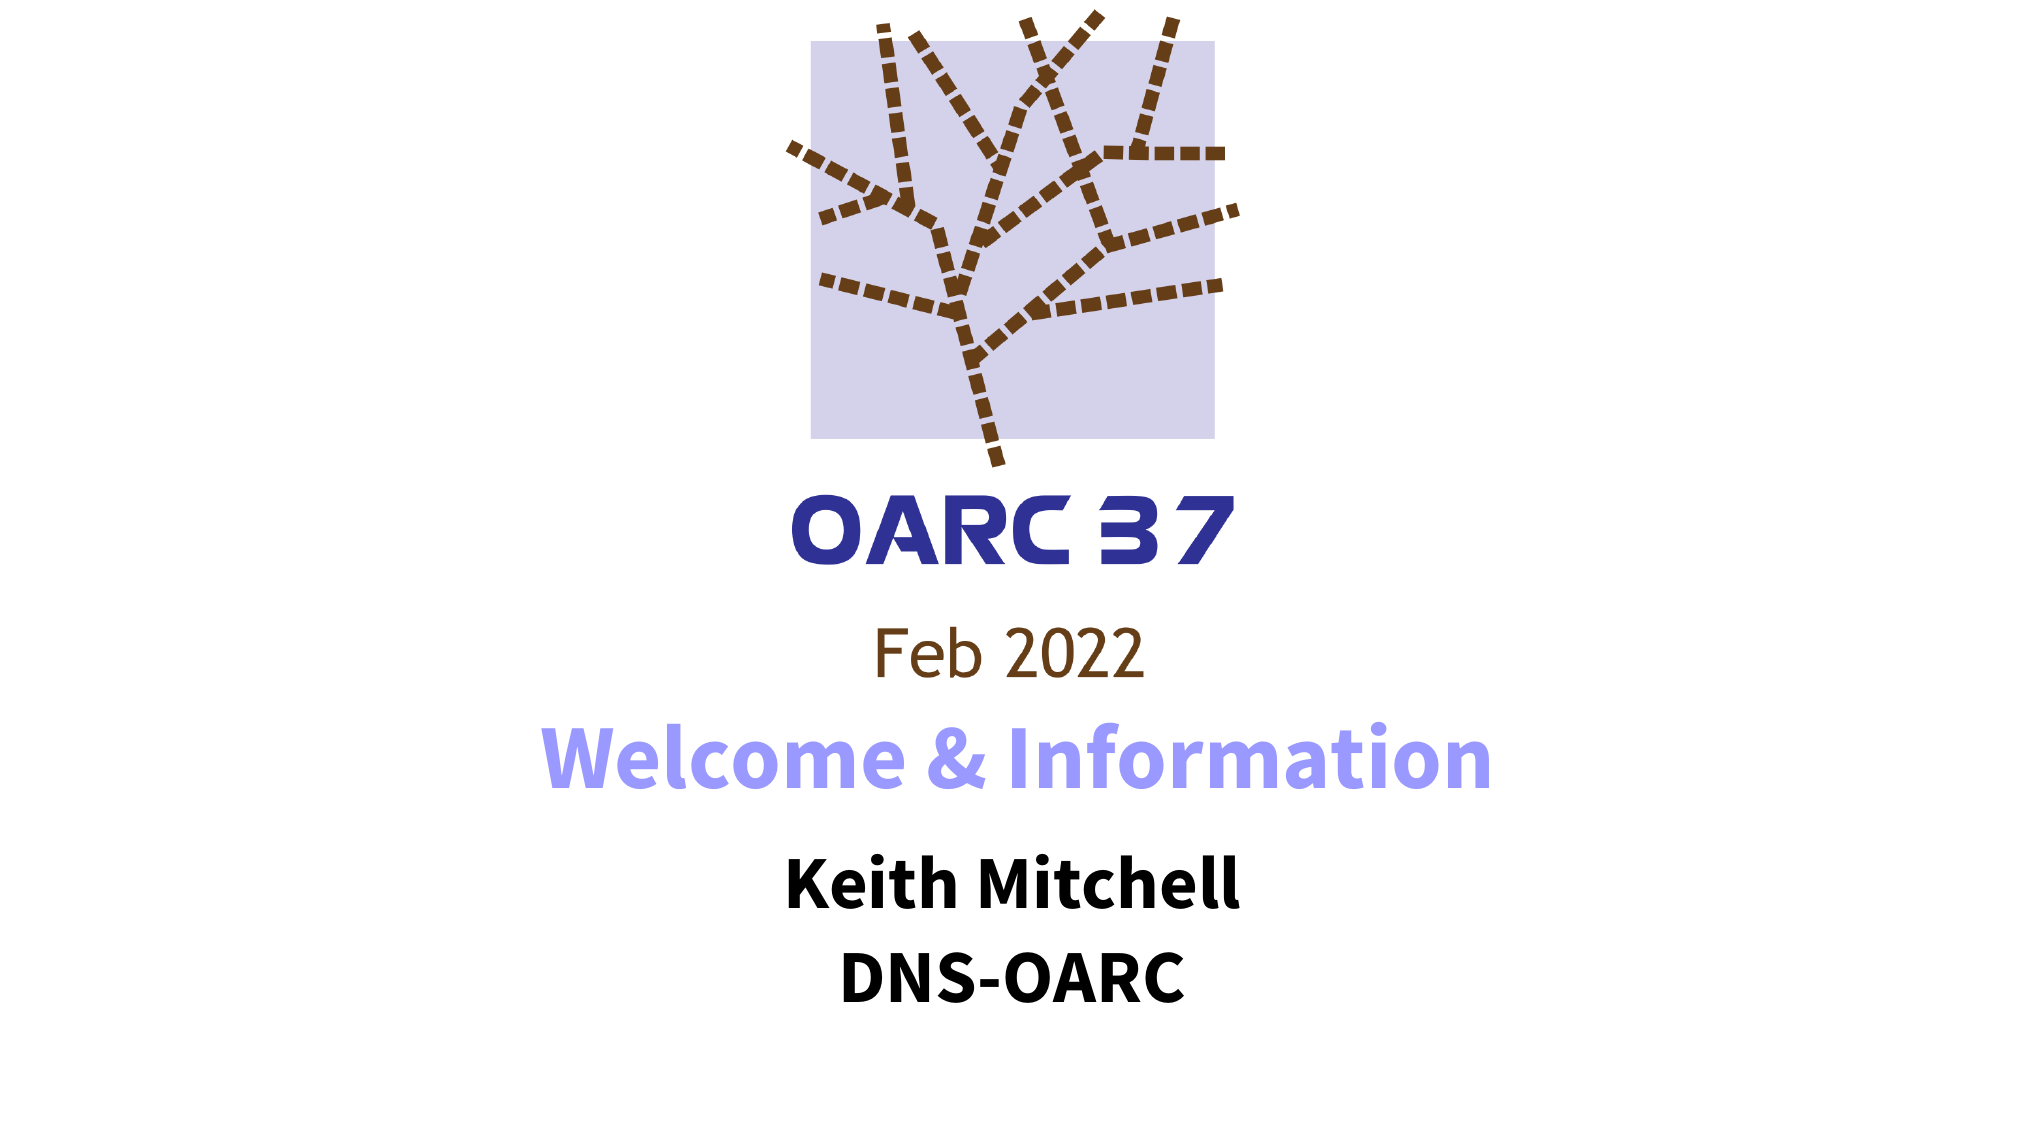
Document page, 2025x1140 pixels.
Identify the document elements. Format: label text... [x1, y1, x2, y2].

picture [766, 9, 1259, 684]
text_box Keith Mitchell DNS-OARC [678, 826, 1347, 1047]
text_box Welcome & Information [454, 588, 1581, 837]
